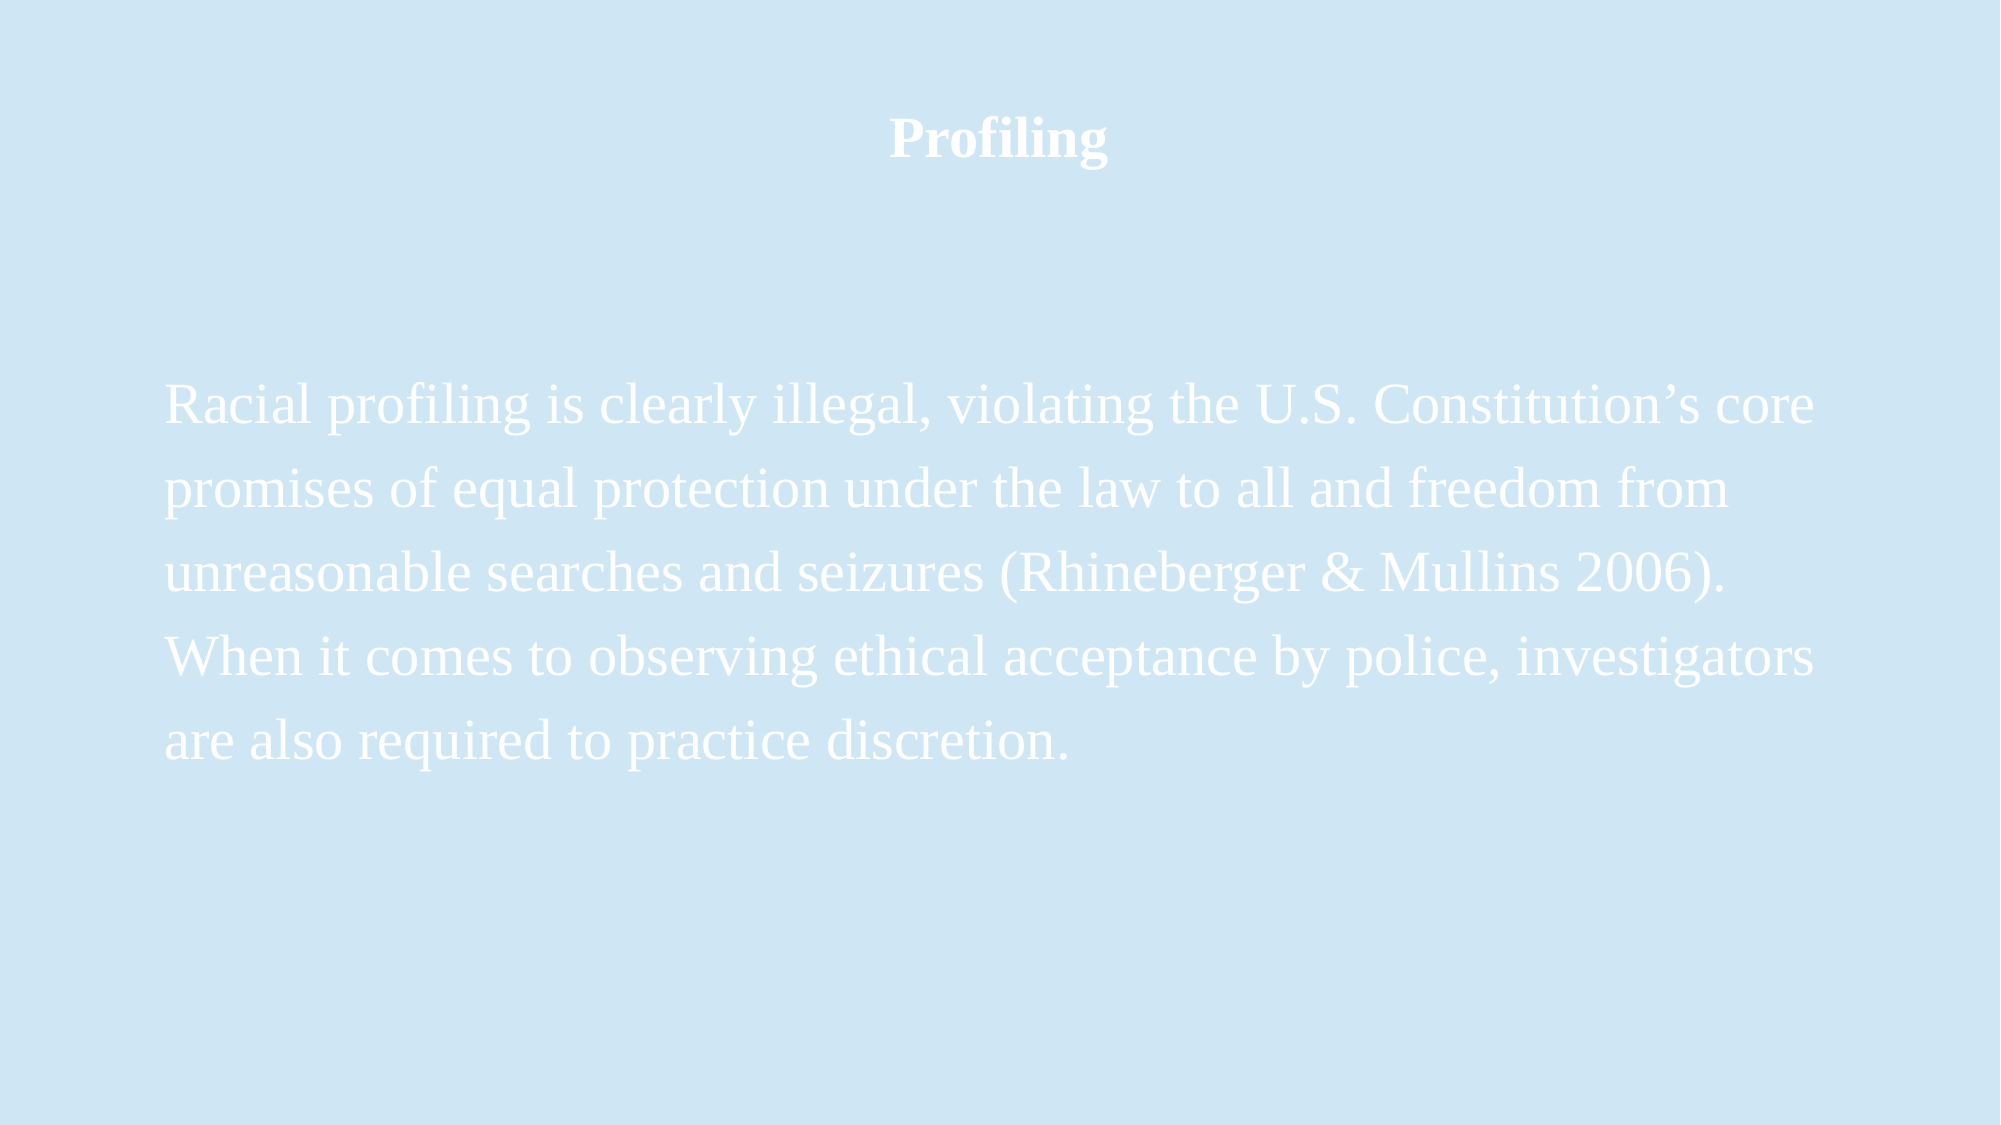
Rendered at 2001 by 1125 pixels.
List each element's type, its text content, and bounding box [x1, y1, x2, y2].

list Racial profiling is clearly illegal, violating the U.S. Constitution’s core promises of equal protection under the law to all and freedom from unreasonable searches and seizures (Rhineberger & Mullins 2006). When it comes to observing ethical acceptance by police, investigators are also required to practice discretion. [149, 343, 1849, 950]
title Profiling [149, 99, 1849, 318]
